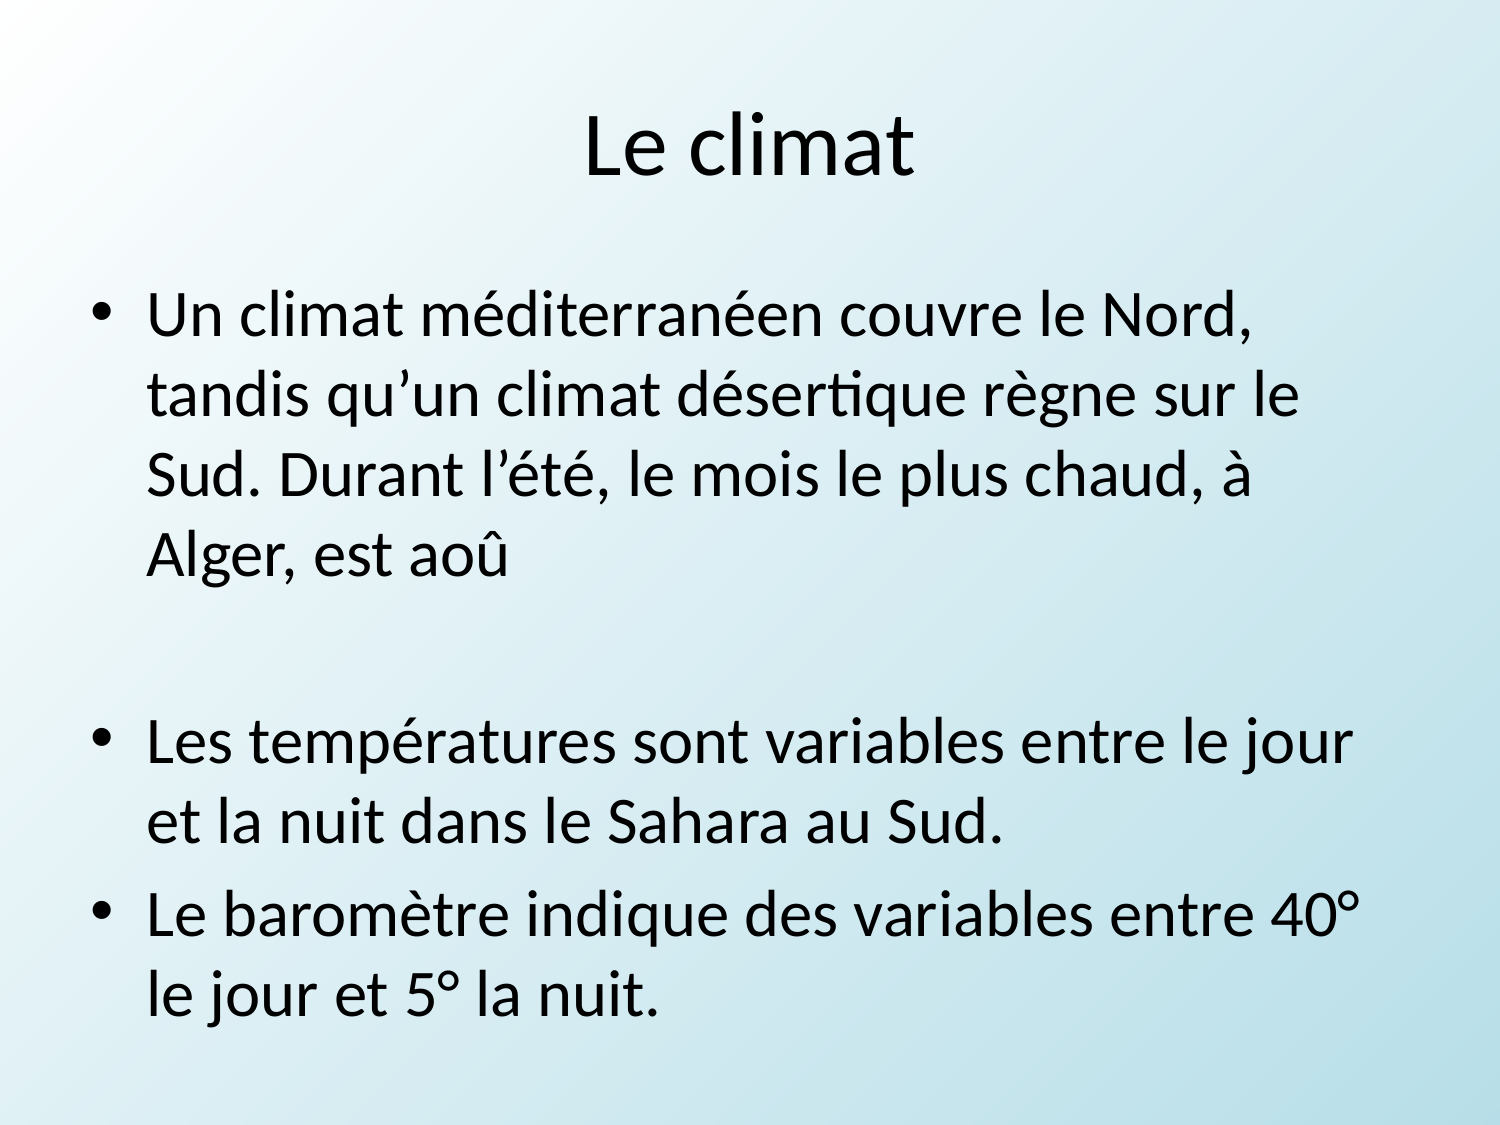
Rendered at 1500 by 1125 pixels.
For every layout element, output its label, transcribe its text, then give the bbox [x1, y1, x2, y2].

list Un climat méditerranéen couvre le Nord, tandis qu’un climat désertique règne sur le Sud. Durant l’été, le mois le plus chaud, à Alger, est aoû Les températures sont variables entre le jour et la nuit dans le Sahara au Sud. Le baromètre indique des variables entre 40° le jour et 5° la nuit. [75, 262, 1425, 1079]
title Le climat [75, 45, 1425, 233]
